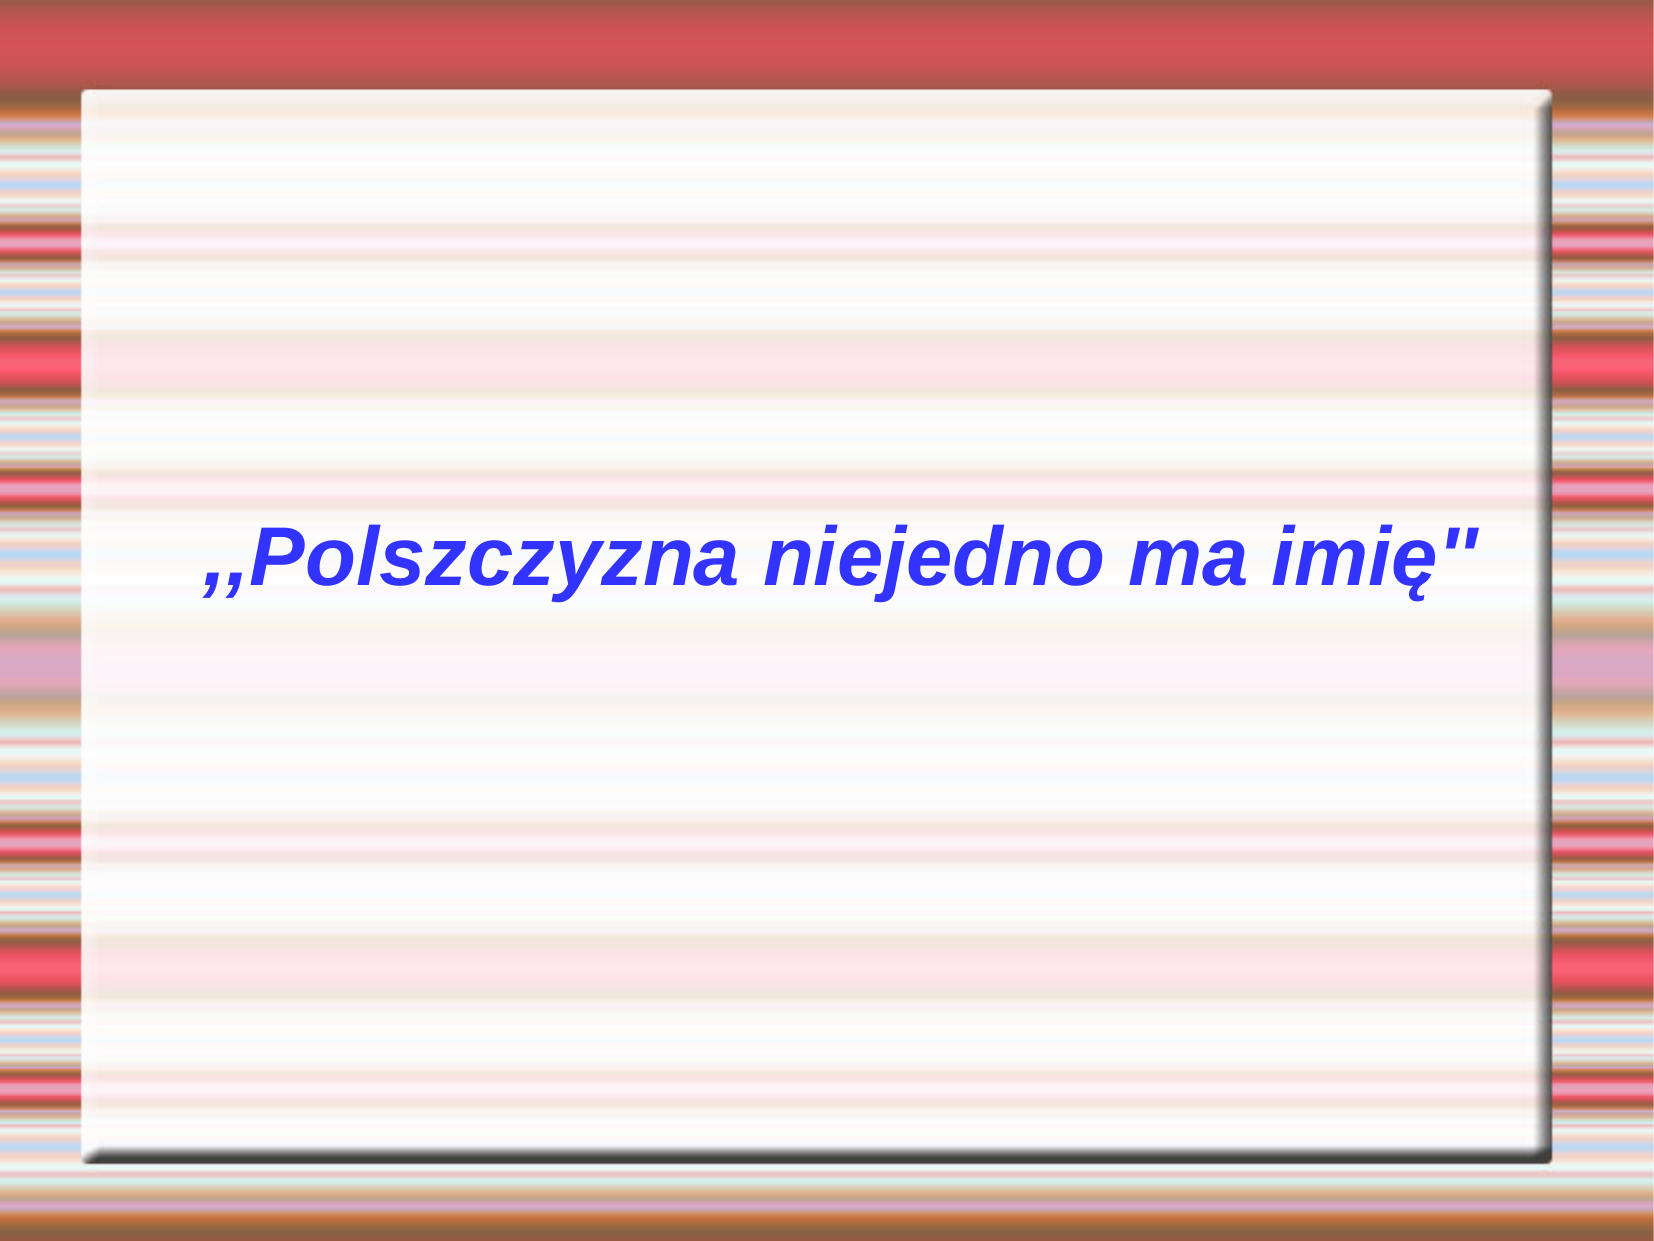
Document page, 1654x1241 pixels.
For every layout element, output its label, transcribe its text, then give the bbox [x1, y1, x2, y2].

title ,,Polszczyzna niejedno ma imię'' [135, 448, 1548, 656]
